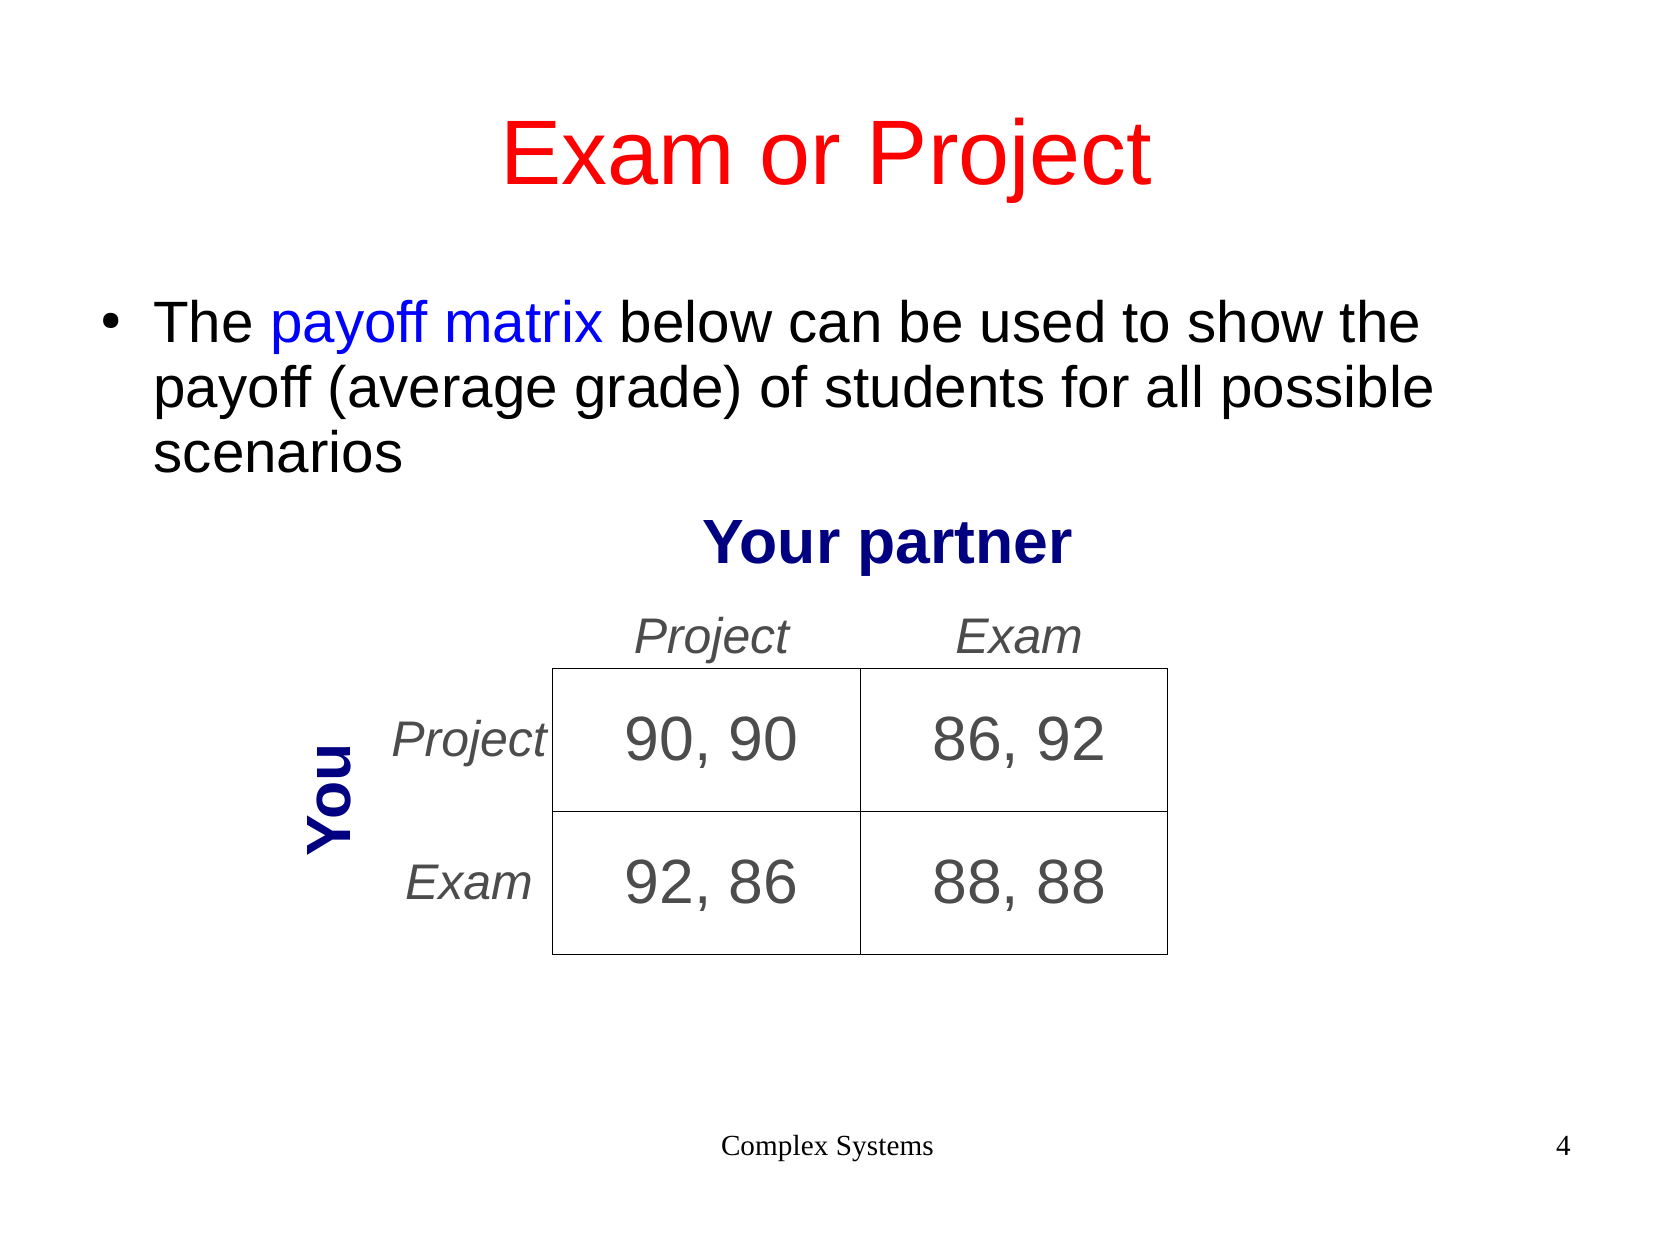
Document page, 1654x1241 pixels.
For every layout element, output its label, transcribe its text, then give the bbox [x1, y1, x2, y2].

table_header Exam [860, 525, 1167, 668]
table_cell 90, 90 [553, 669, 860, 811]
table_cell 92, 86 [553, 812, 860, 954]
table_cell Project [375, 668, 552, 811]
text_box Your partner [702, 501, 1074, 577]
text_box You [288, 742, 364, 857]
table_header [375, 525, 552, 668]
table_cell 86, 92 [861, 669, 1167, 811]
title Exam or Project [82, 49, 1571, 257]
table_header Project [552, 525, 860, 668]
table_cell Exam [375, 811, 552, 954]
list The payoff matrix below can be used to show the payoff (average grade) of students for all possible scenarios [82, 290, 1571, 1109]
table_cell 88, 88 [861, 812, 1167, 954]
